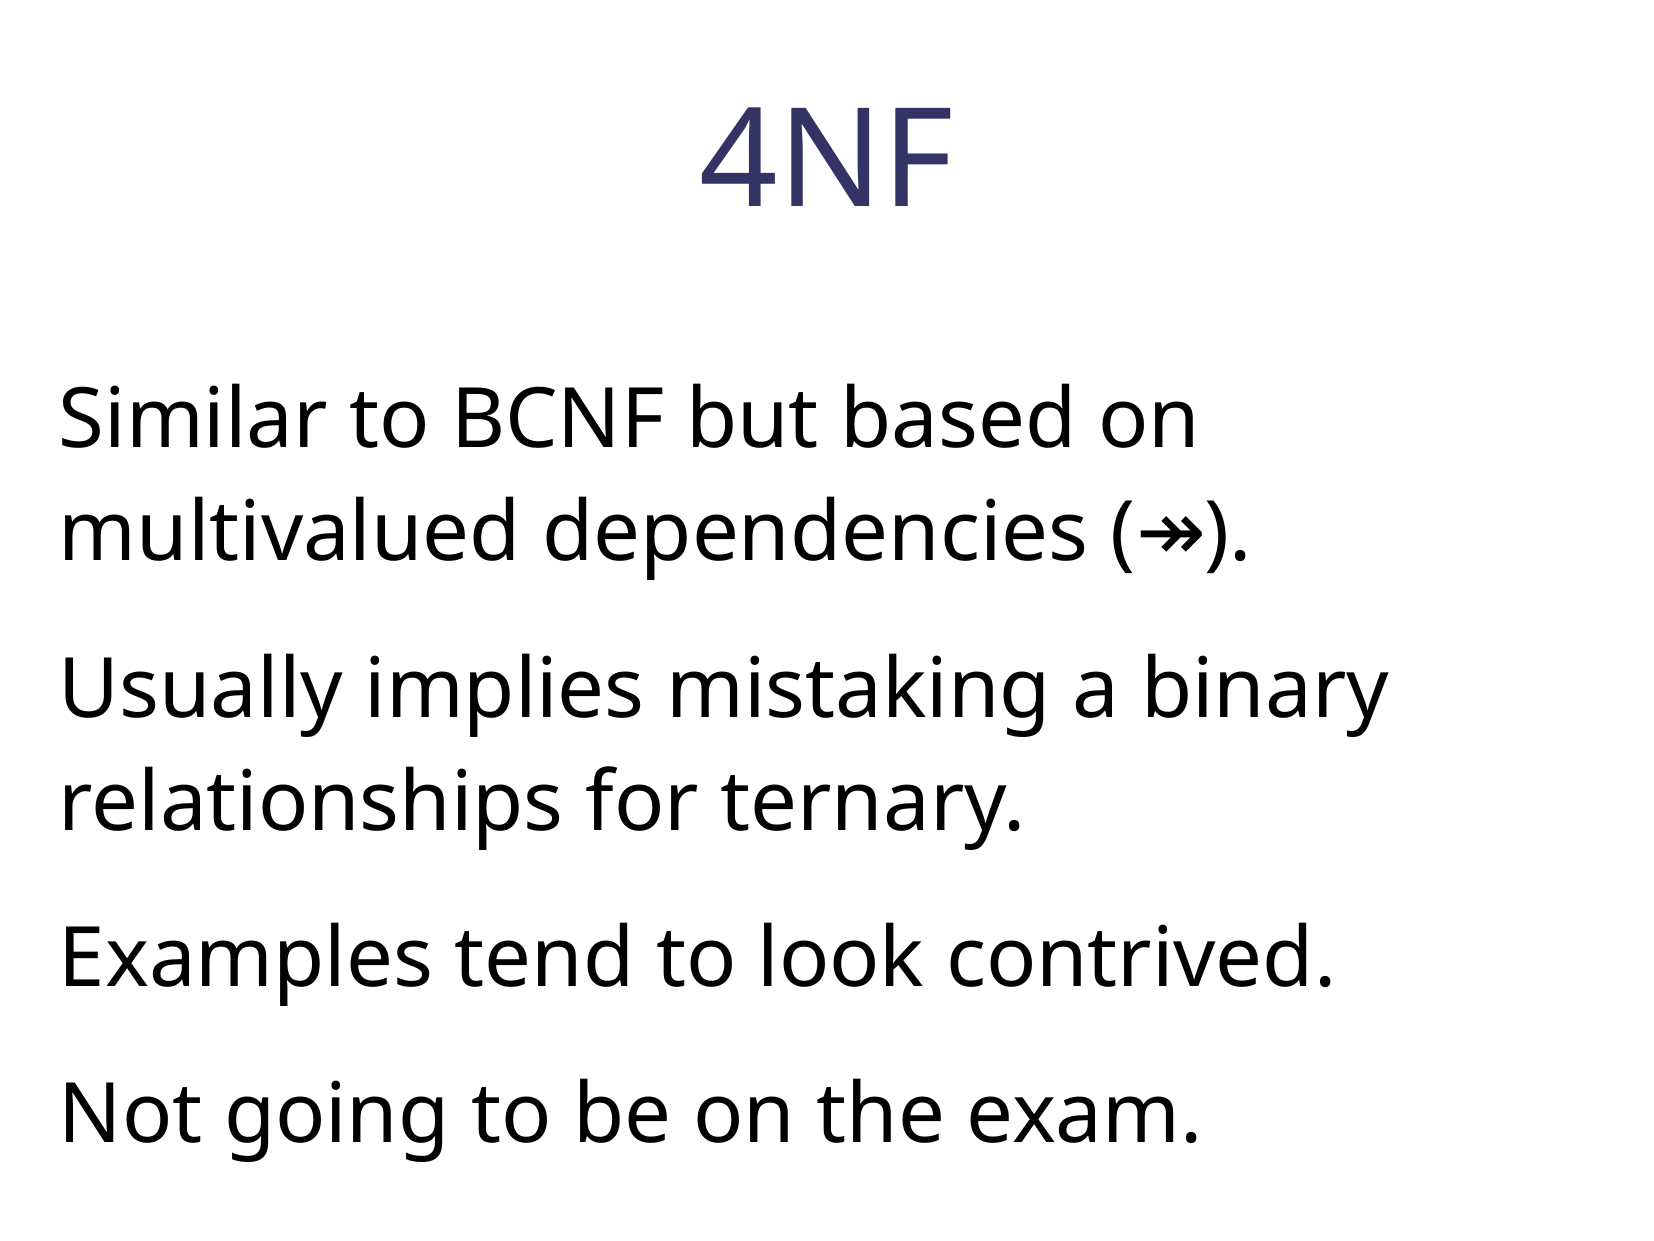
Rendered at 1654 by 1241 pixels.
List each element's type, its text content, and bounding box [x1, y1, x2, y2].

title 4NF [82, 56, 1571, 250]
subtitle Similar to BCNF but based on multivalued dependencies (↠). Usually implies mistaking a binary relationships for ternary. Examples tend to look contrived. Not going to be on the exam. [59, 358, 1548, 1080]
